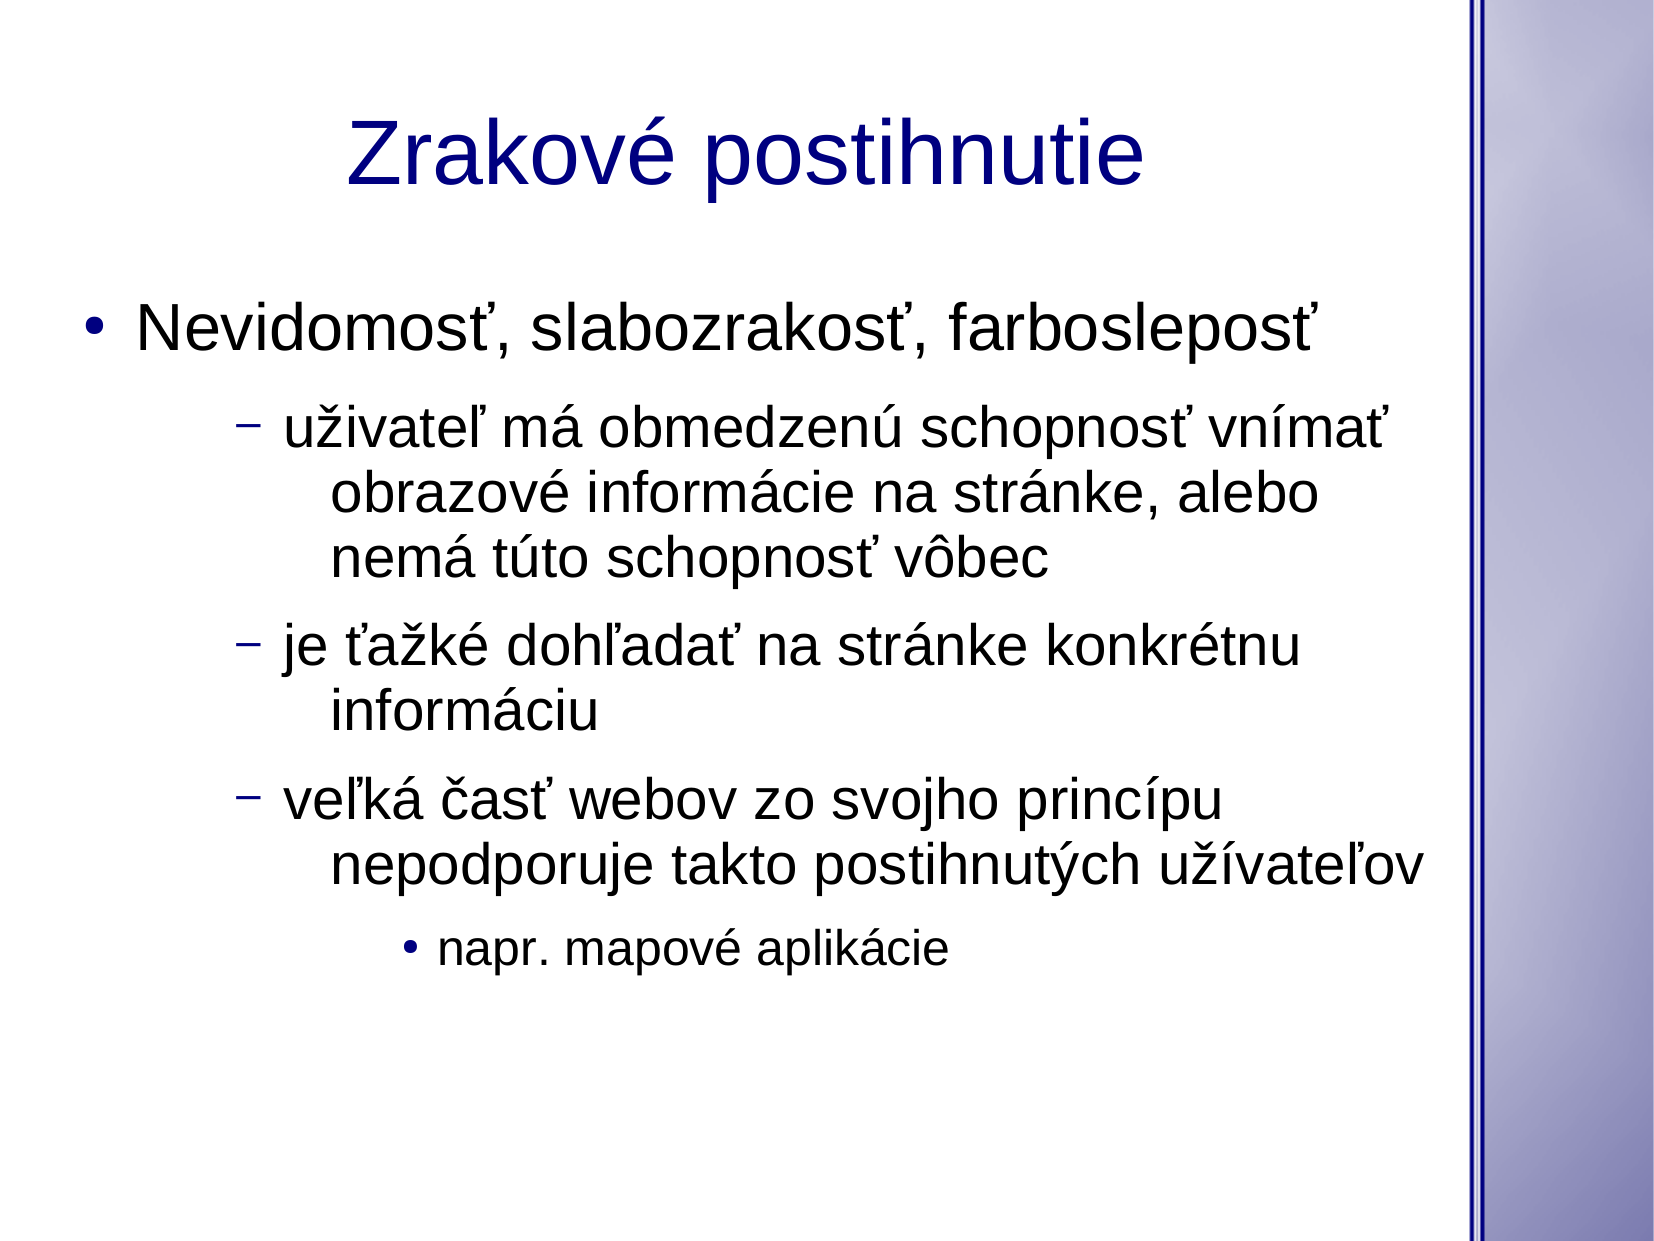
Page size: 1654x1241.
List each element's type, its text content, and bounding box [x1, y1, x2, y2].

title Zrakové postihnutie [47, 56, 1447, 250]
list Nevidomosť, slabozrakosť, farbosleposť uživateľ má obmedzenú schopnosť vnímať obrazové informácie na stránke, alebo nemá túto schopnosť vôbec je ťažké dohľadať na stránke konkrétnu informáciu veľká časť webov zo svojho princípu nepodporuje takto postihnutých užívateľov napr. mapové aplikácie [47, 290, 1447, 1094]
picture [0, 0, 1654, 1241]
